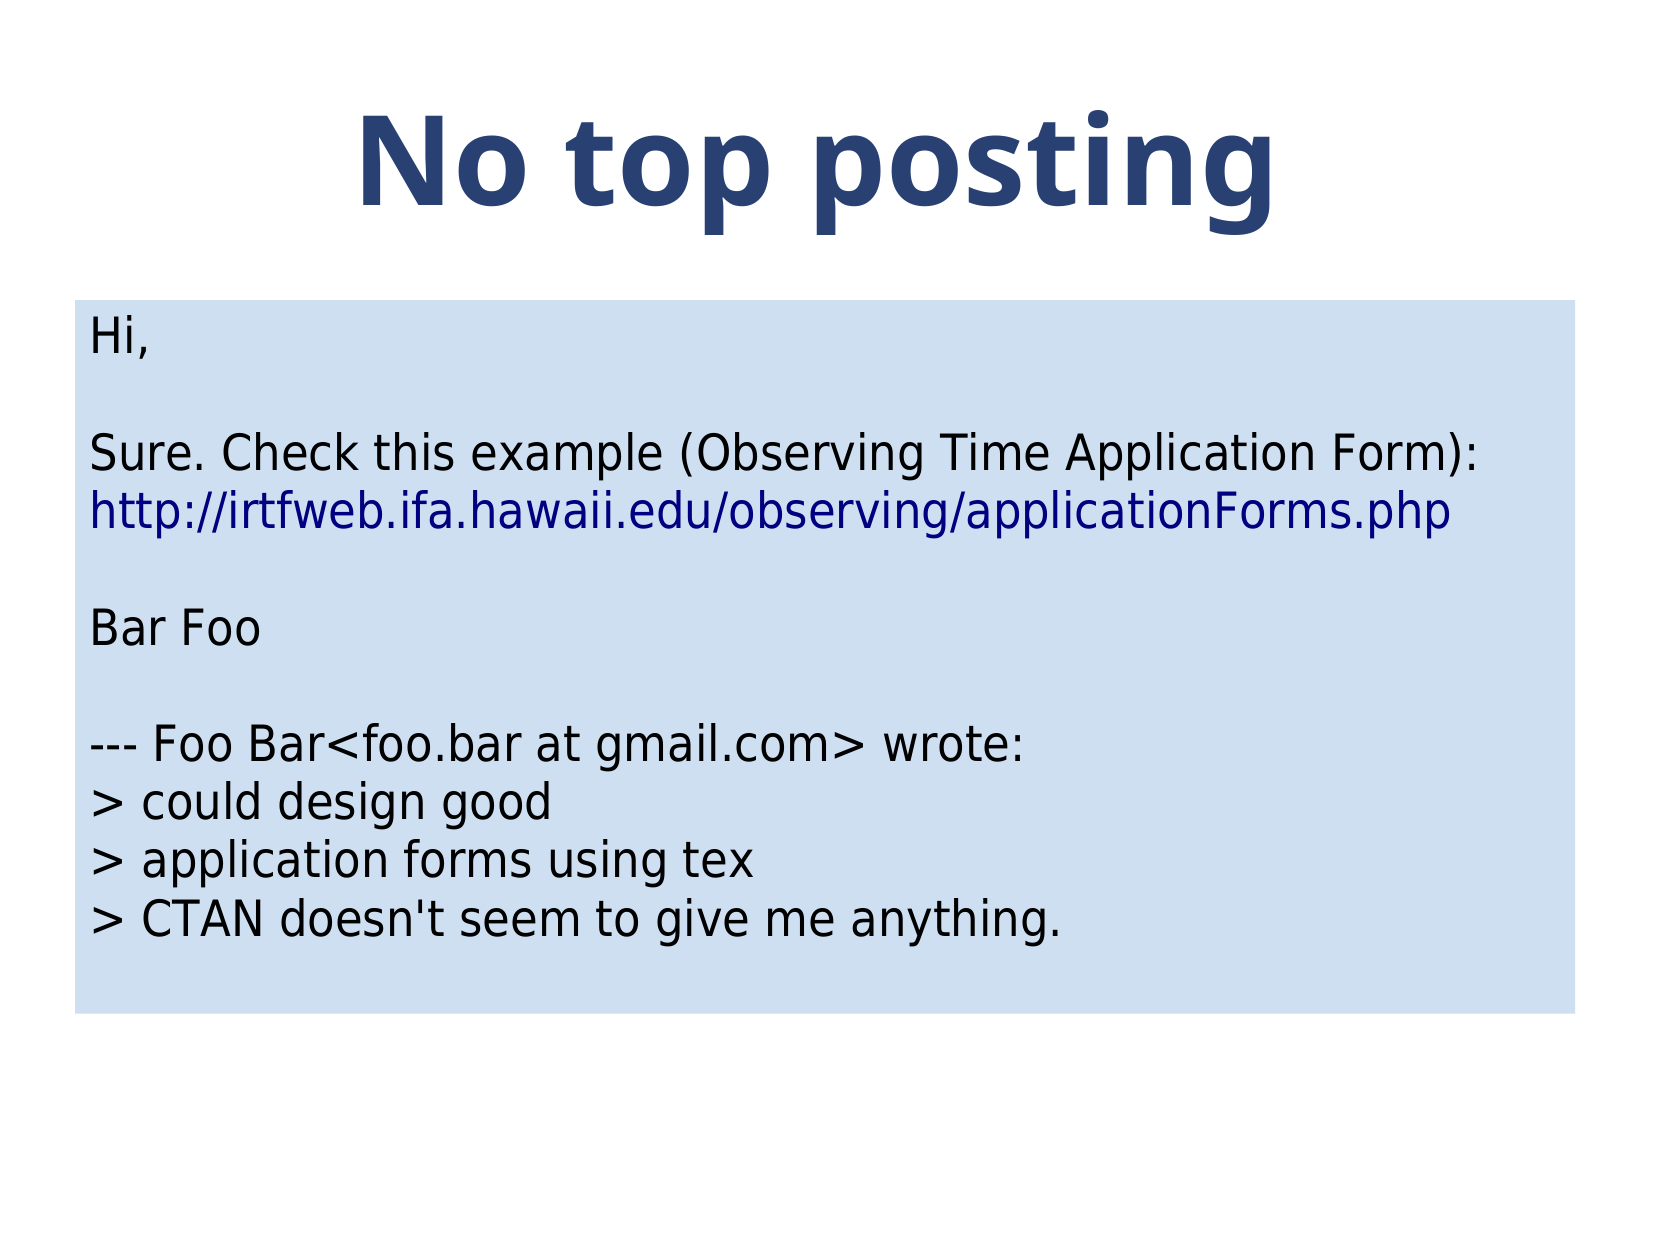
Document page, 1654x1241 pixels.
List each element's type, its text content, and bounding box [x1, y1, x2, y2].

text_box Hi, Sure. Check this example (Observing Time Application Form): http://irtfweb.ifa.hawaii.edu/observing/applicationForms.php Bar Foo --- Foo Bar<foo.bar at gmail.com> wrote: > could design good > application forms using tex > CTAN doesn't seem to give me anything. [75, 300, 1576, 1014]
text_box No top posting [337, 64, 1426, 252]
